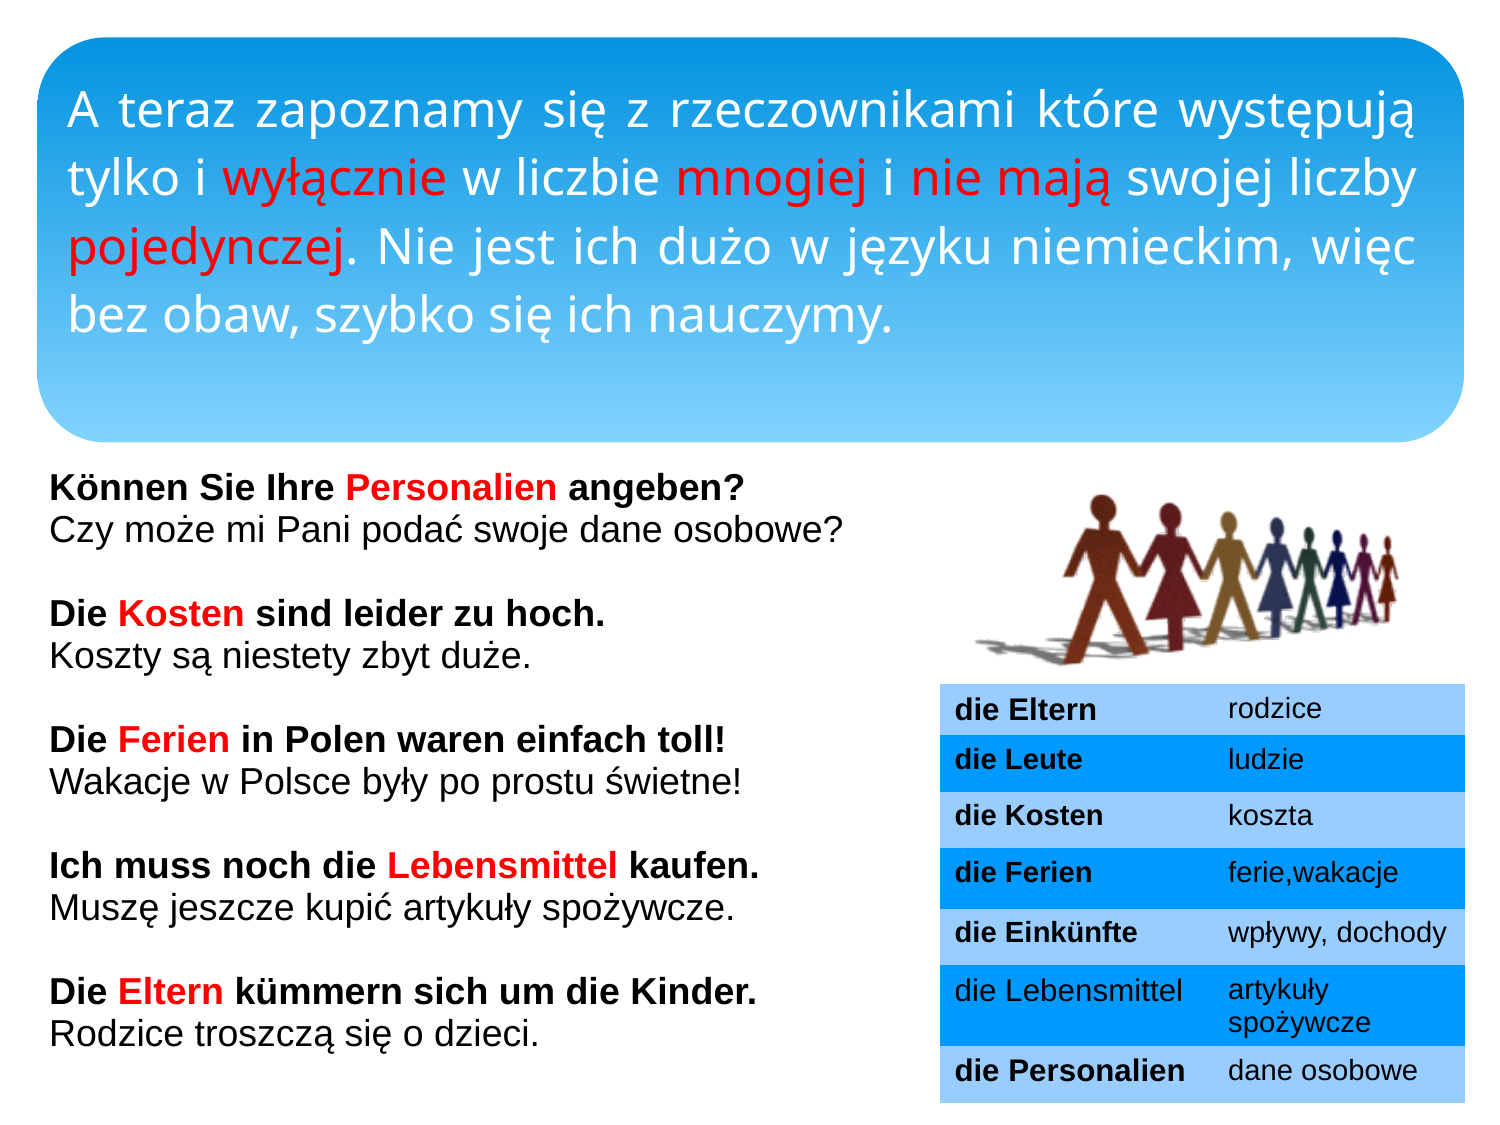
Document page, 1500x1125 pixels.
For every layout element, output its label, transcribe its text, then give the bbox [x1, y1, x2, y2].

table_cell die Ferien [940, 848, 1213, 909]
title A teraz zapoznamy się z rzeczownikami które występują tylko i wyłącznie w liczbie mnogiej i nie mają swojej liczby pojedynczej. Nie jest ich dużo w języku niemieckim, więc bez obaw, szybko się ich nauczymy. [67, 88, 1418, 333]
picture [974, 462, 1405, 680]
table_cell ferie,wakacje [1213, 848, 1465, 909]
table_header rodzice [1213, 684, 1465, 735]
table_cell koszta [1213, 792, 1465, 848]
table_cell ludzie [1213, 735, 1465, 792]
table_cell die Kosten [940, 792, 1213, 848]
table_cell artykuły spożywcze [1213, 965, 1465, 1046]
table_header die Eltern [940, 684, 1213, 735]
table_cell dane osobowe [1213, 1046, 1465, 1103]
table_cell die Leute [940, 735, 1213, 792]
table_cell wpływy, dochody [1213, 909, 1465, 965]
table_cell die Personalien [940, 1046, 1213, 1103]
table_cell die Einkünfte [940, 909, 1213, 965]
table_cell die Lebensmittel [940, 965, 1213, 1046]
text_box Können Sie Ihre Personalien angeben? Czy może mi Pani podać swoje dane osobowe? Die Kosten sind leider zu hoch. Koszty są niestety zbyt duże. Die Ferien in Polen waren einfach toll! Wakacje w Polsce były po prostu świetne! Ich muss noch die Lebensmittel kaufen. Muszę jeszcze kupić artykuły spożywcze. Die Eltern kümmern sich um die Kinder. Rodzice troszczą się o dzieci. [34, 459, 857, 1069]
